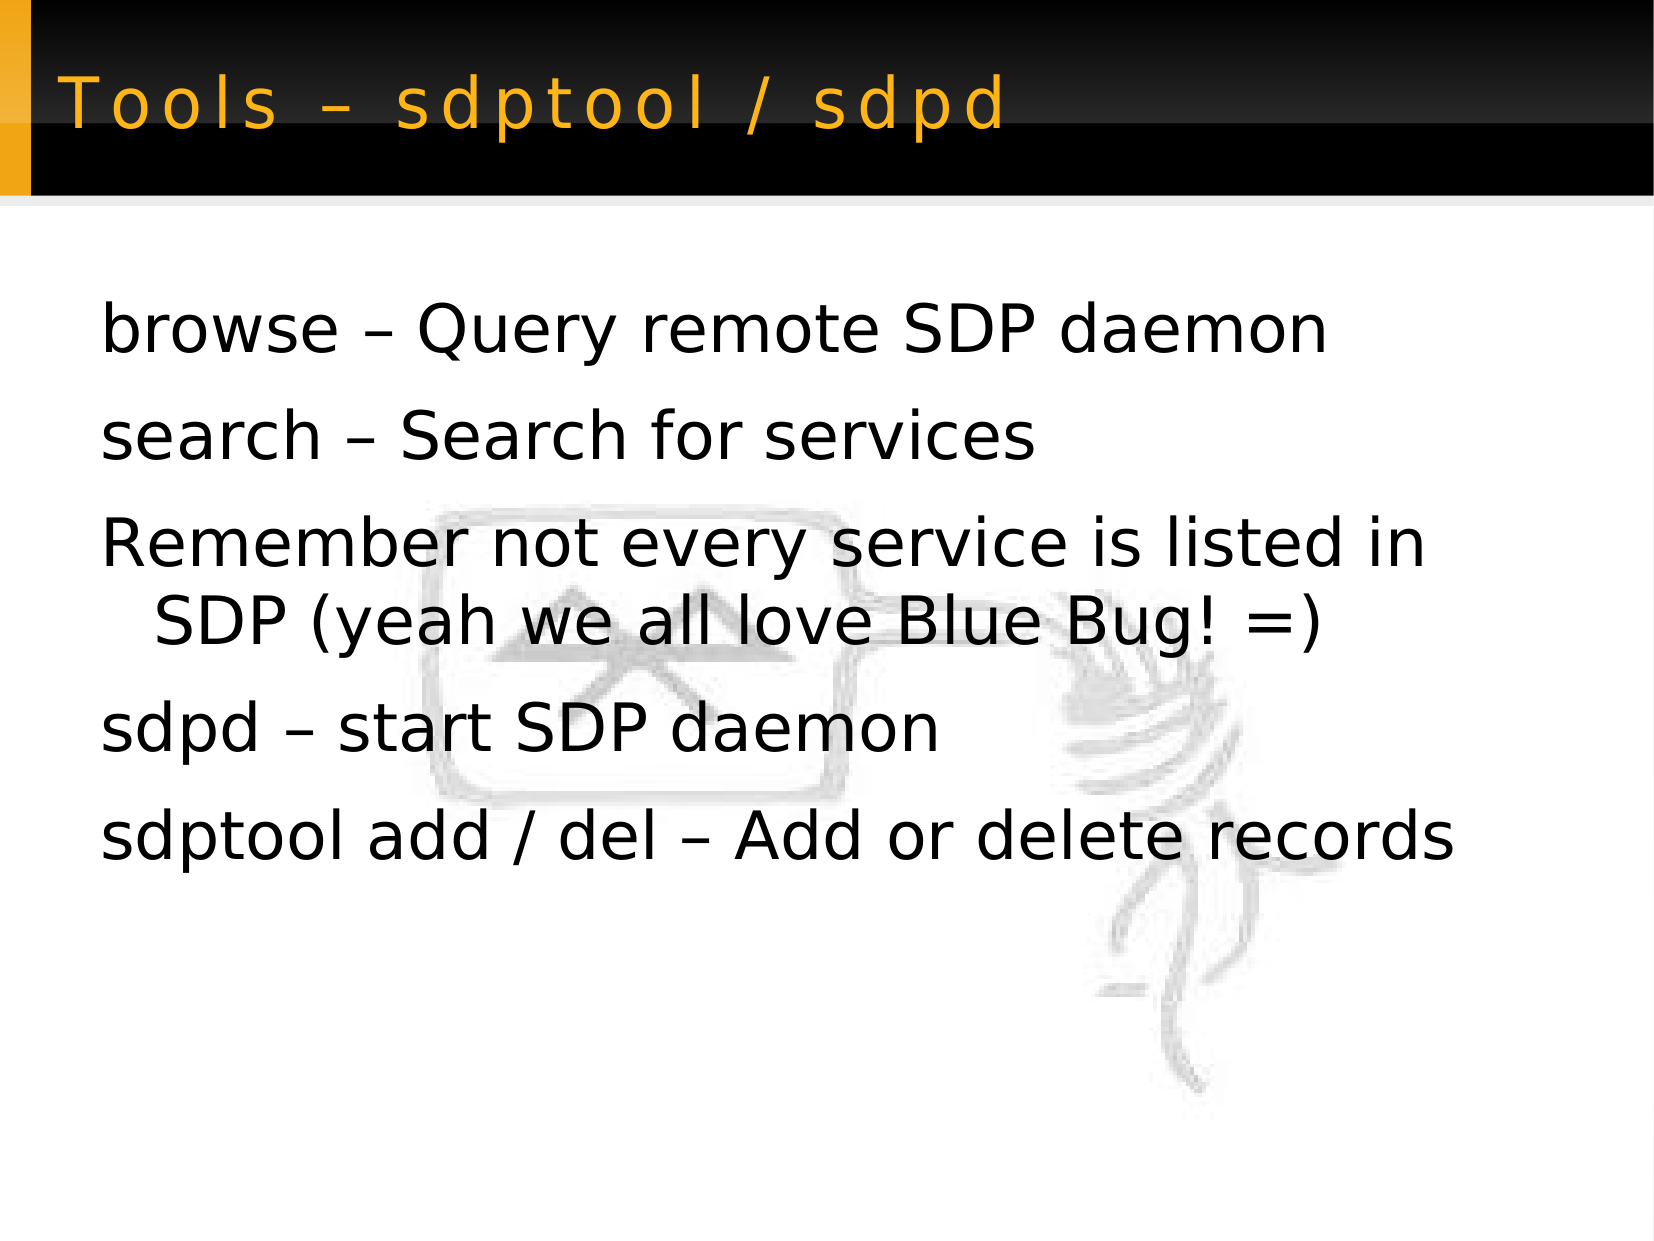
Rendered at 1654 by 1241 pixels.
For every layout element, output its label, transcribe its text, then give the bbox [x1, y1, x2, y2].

list browse – Query remote SDP daemon search – Search for services Remember not every service is listed in SDP (yeah we all love Blue Bug! =) sdpd – start SDP daemon sdptool add / del – Add or delete records [82, 290, 1571, 1109]
title Tools – sdptool / sdpd [59, 29, 1270, 178]
picture [0, 0, 1654, 1241]
